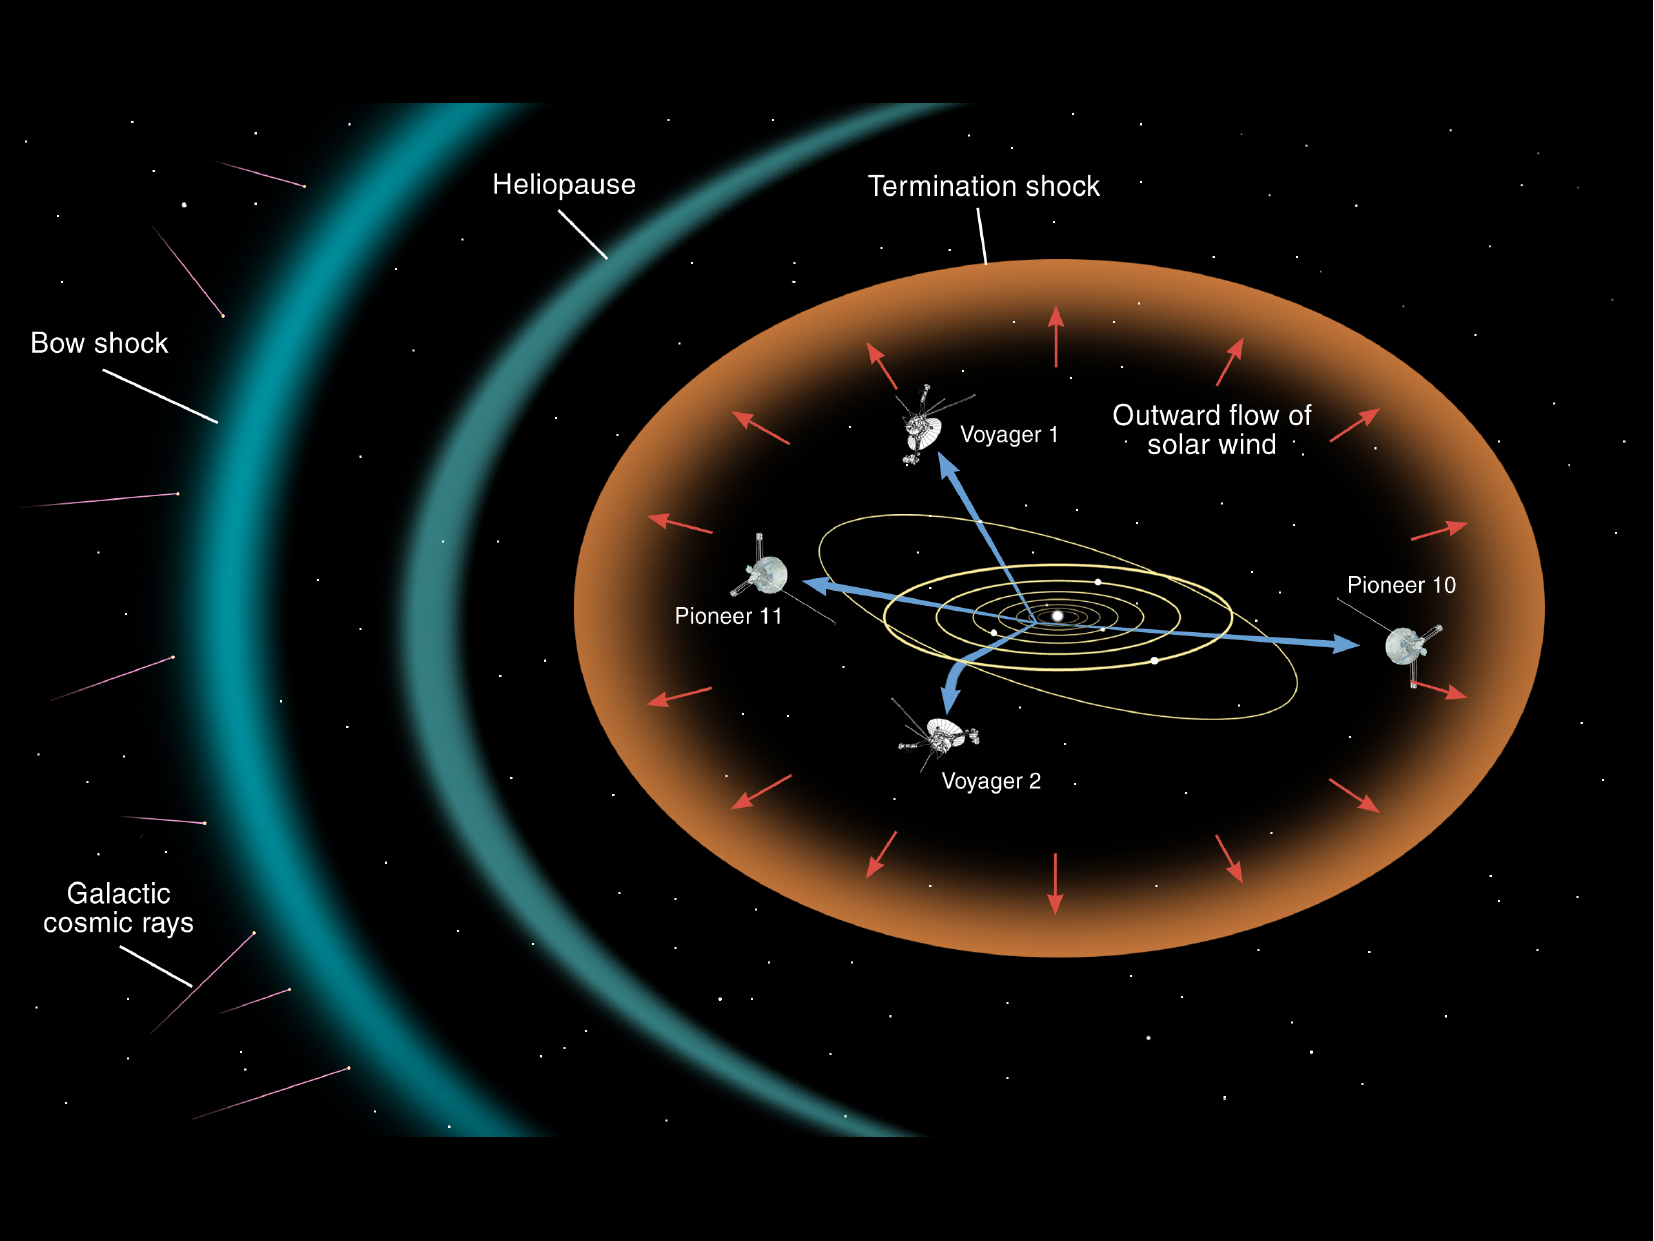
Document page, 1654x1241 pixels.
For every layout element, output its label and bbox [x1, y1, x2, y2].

picture [0, 103, 1653, 1137]
